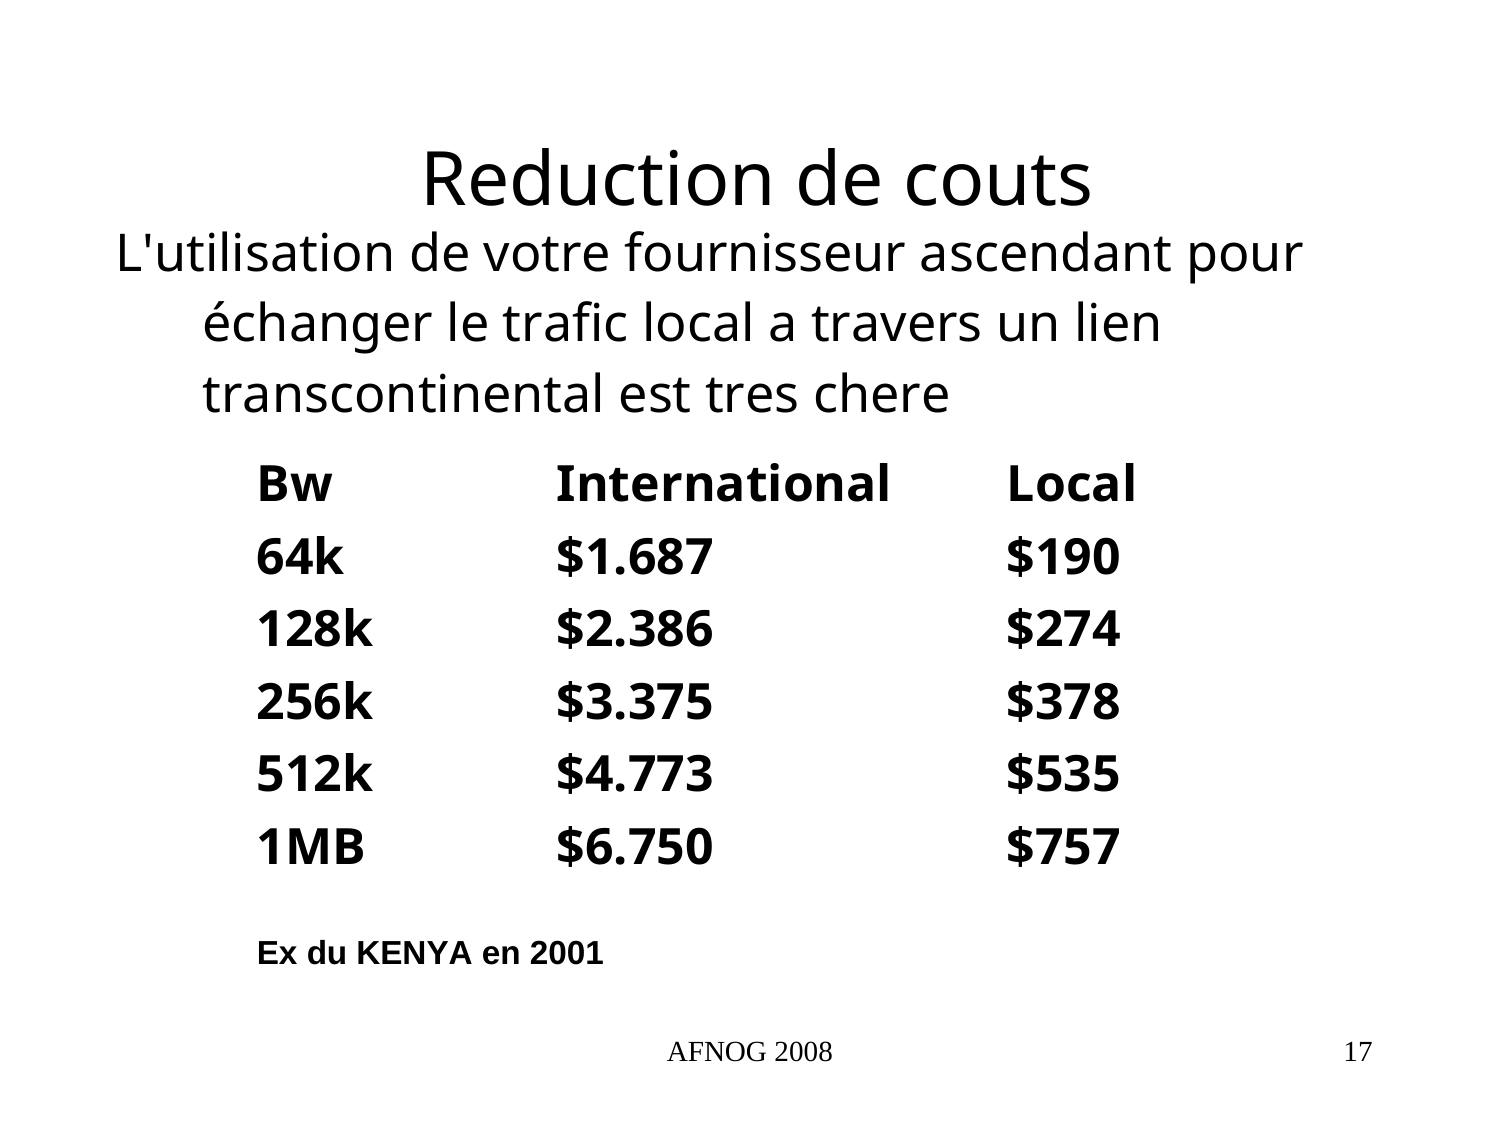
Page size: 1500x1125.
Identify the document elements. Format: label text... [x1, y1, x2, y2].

text_box AFNOG 2008 [512, 1025, 988, 1101]
text_box Bw International Local 64k $1.687 $190 128k $2.386 $274 256k $3.375 $378 512k $4.773 $535 1MB $6.750 $757 Ex du KENYA en 2001 [242, 444, 1377, 979]
title Reduction de couts [88, 27, 1427, 223]
list L'utilisation de votre fournisseur ascendant pour échanger le trafic local a travers un lien transcontinental est tres chere [100, 208, 1451, 459]
text_box 29 [1074, 1025, 1388, 1101]
